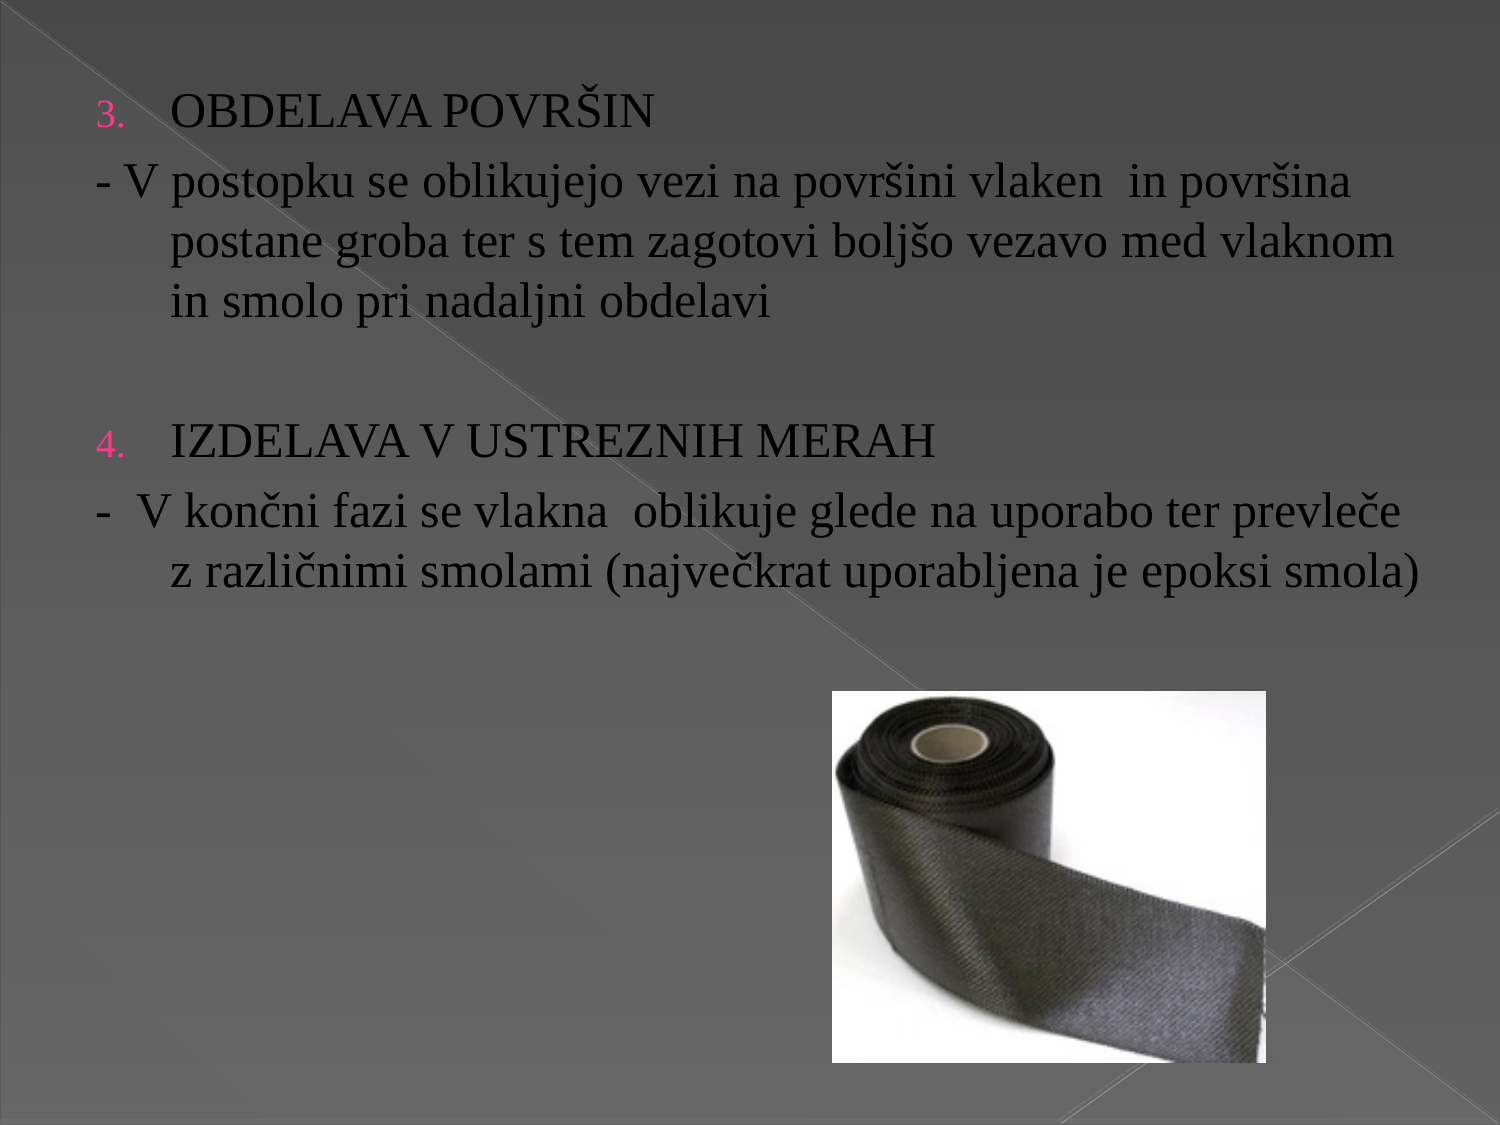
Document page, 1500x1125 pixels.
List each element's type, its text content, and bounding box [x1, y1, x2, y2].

picture [832, 691, 1266, 1063]
list OBDELAVA POVRŠIN - V postopku se oblikujejo vezi na površini vlaken in površina postane groba ter s tem zagotovi boljšo vezavo med vlaknom in smolo pri nadaljni obdelavi IZDELAVA V USTREZNIH MERAH - V končni fazi se vlakna oblikuje glede na uporabo ter prevleče z različnimi smolami (največkrat uporabljena je epoksi smola) [70, 70, 1442, 1012]
